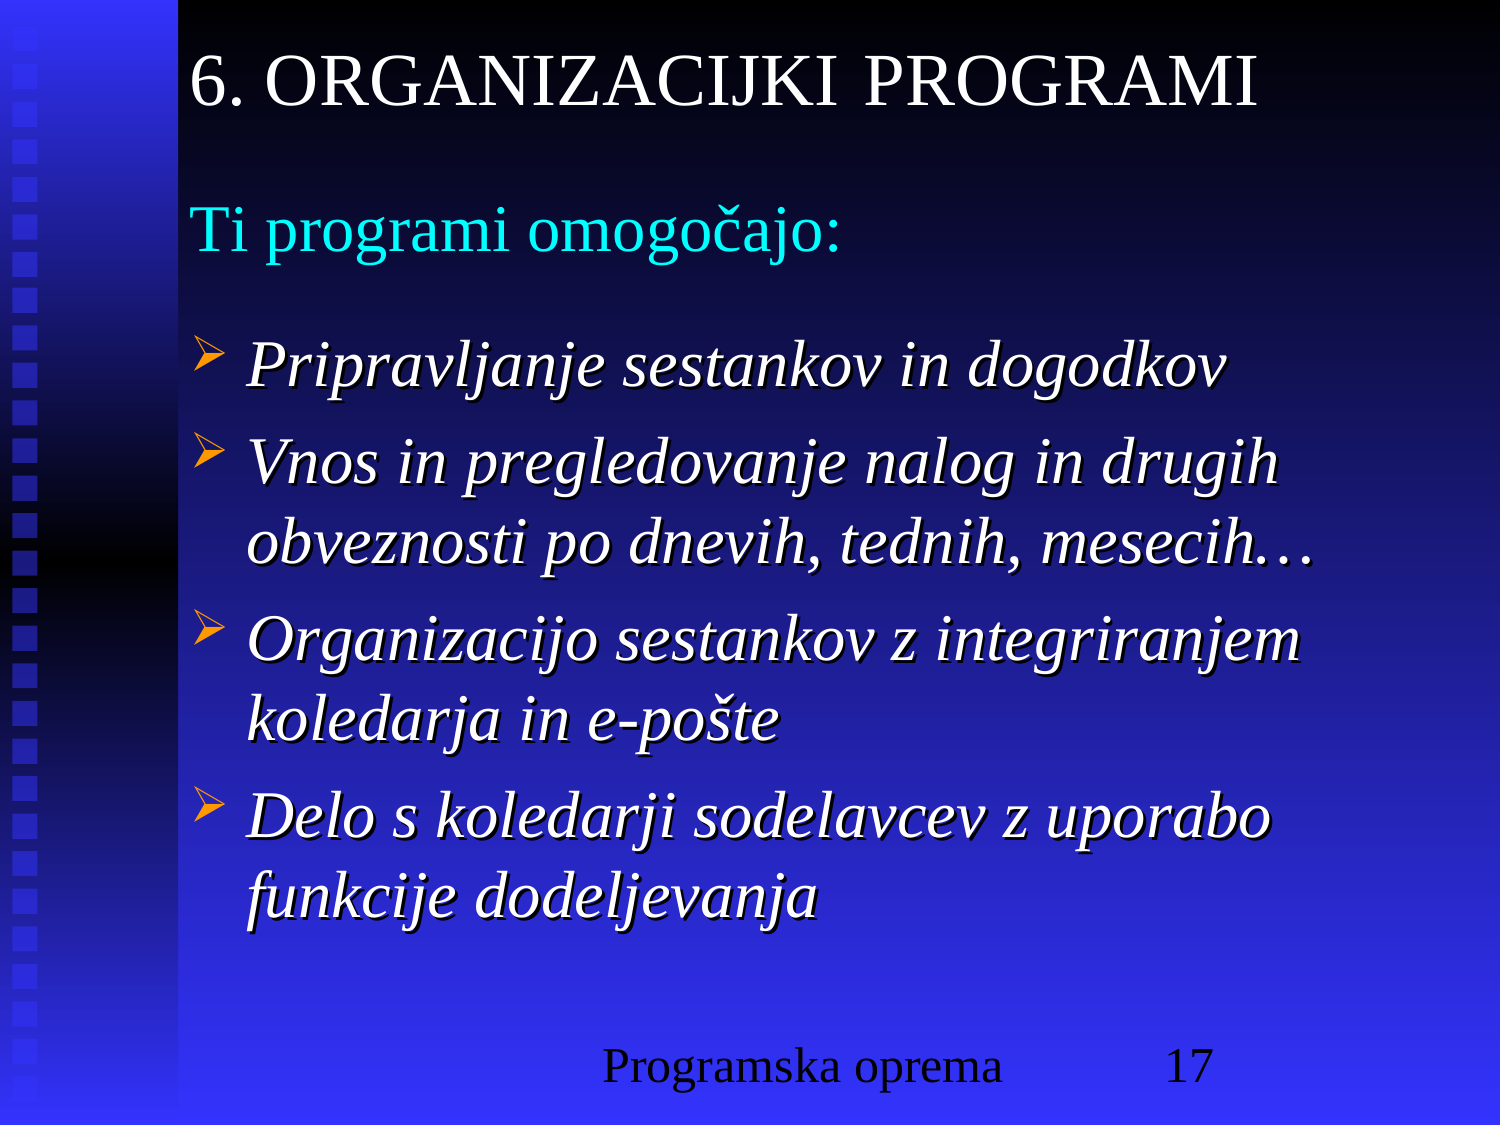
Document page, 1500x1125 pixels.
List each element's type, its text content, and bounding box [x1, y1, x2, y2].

list Pripravljanje sestankov in dogodkov Vnos in pregledovanje nalog in drugih obveznosti po dnevih, tednih, mesecih… Organizacijo sestankov z integriranjem koledarja in e-pošte Delo s koledarji sodelavcev z uporabo funkcije dodeljevanja [174, 312, 1450, 1013]
text_box 6. ORGANIZACIJKI PROGRAMI [174, 0, 1450, 138]
title Ti programi omogočajo: [174, 162, 1450, 288]
